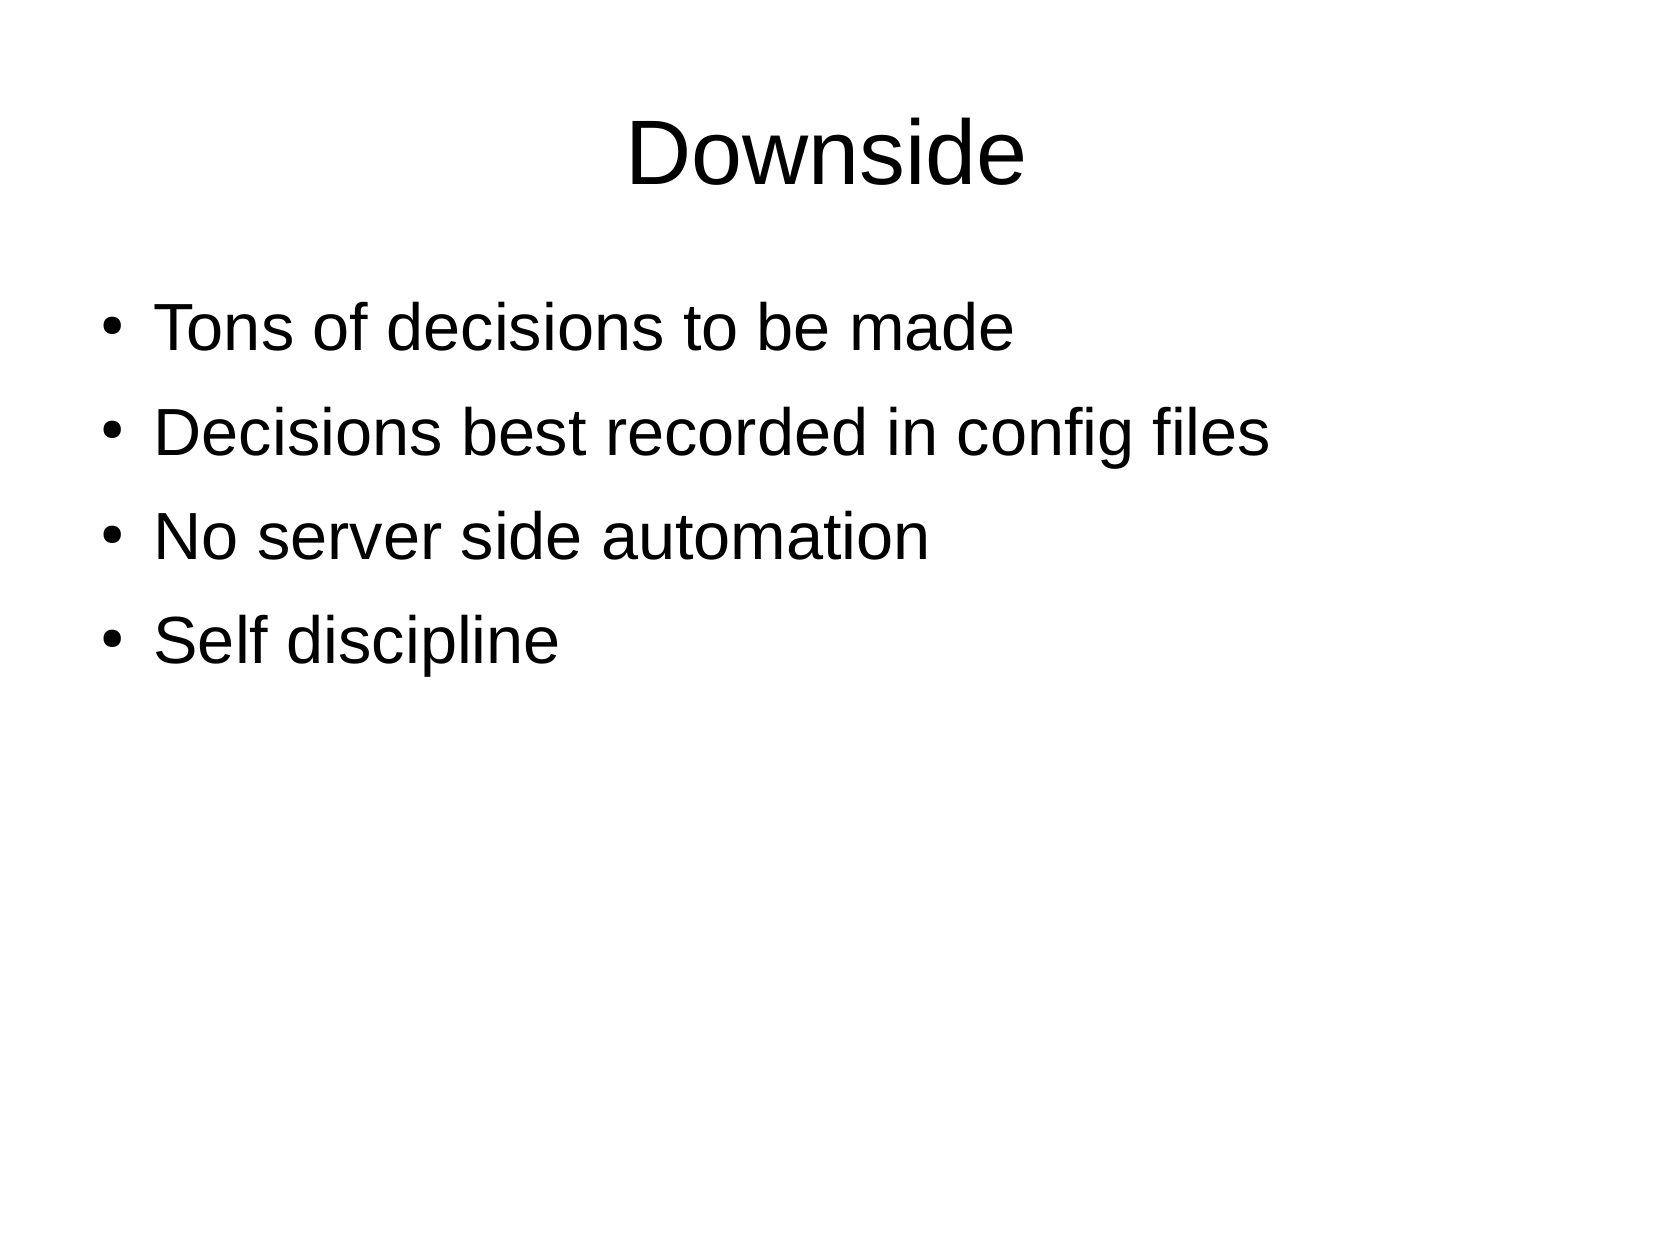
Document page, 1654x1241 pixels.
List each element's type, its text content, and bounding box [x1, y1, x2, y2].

list Tons of decisions to be made Decisions best recorded in config files No server side automation Self discipline [82, 290, 1571, 1010]
title Downside [82, 49, 1571, 257]
